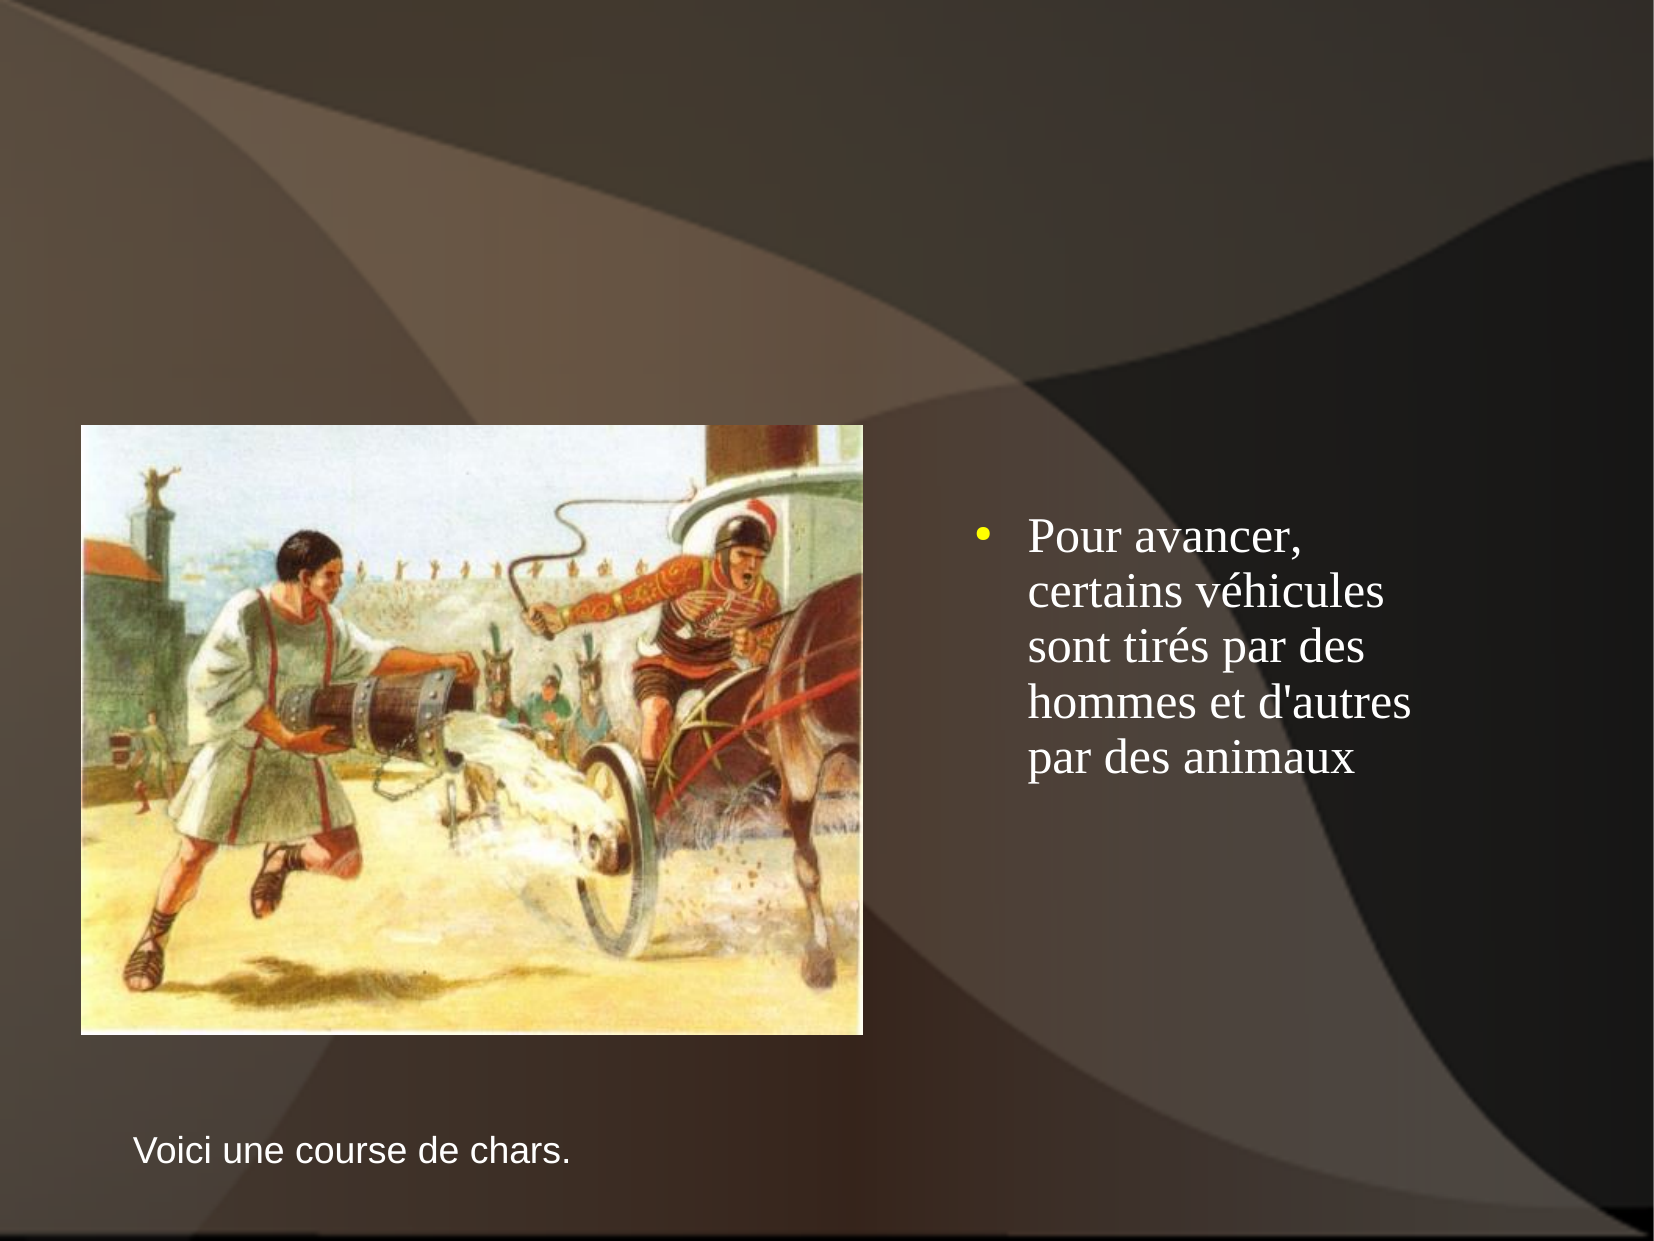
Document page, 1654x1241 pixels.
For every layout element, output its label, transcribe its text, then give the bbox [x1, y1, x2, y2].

text_box Pour avancer, certains véhicules sont tirés par des hommes et d'autres par des animaux [956, 507, 1418, 1241]
picture [0, 0, 1654, 1241]
text_box Voici une course de chars. [118, 1122, 1264, 1179]
